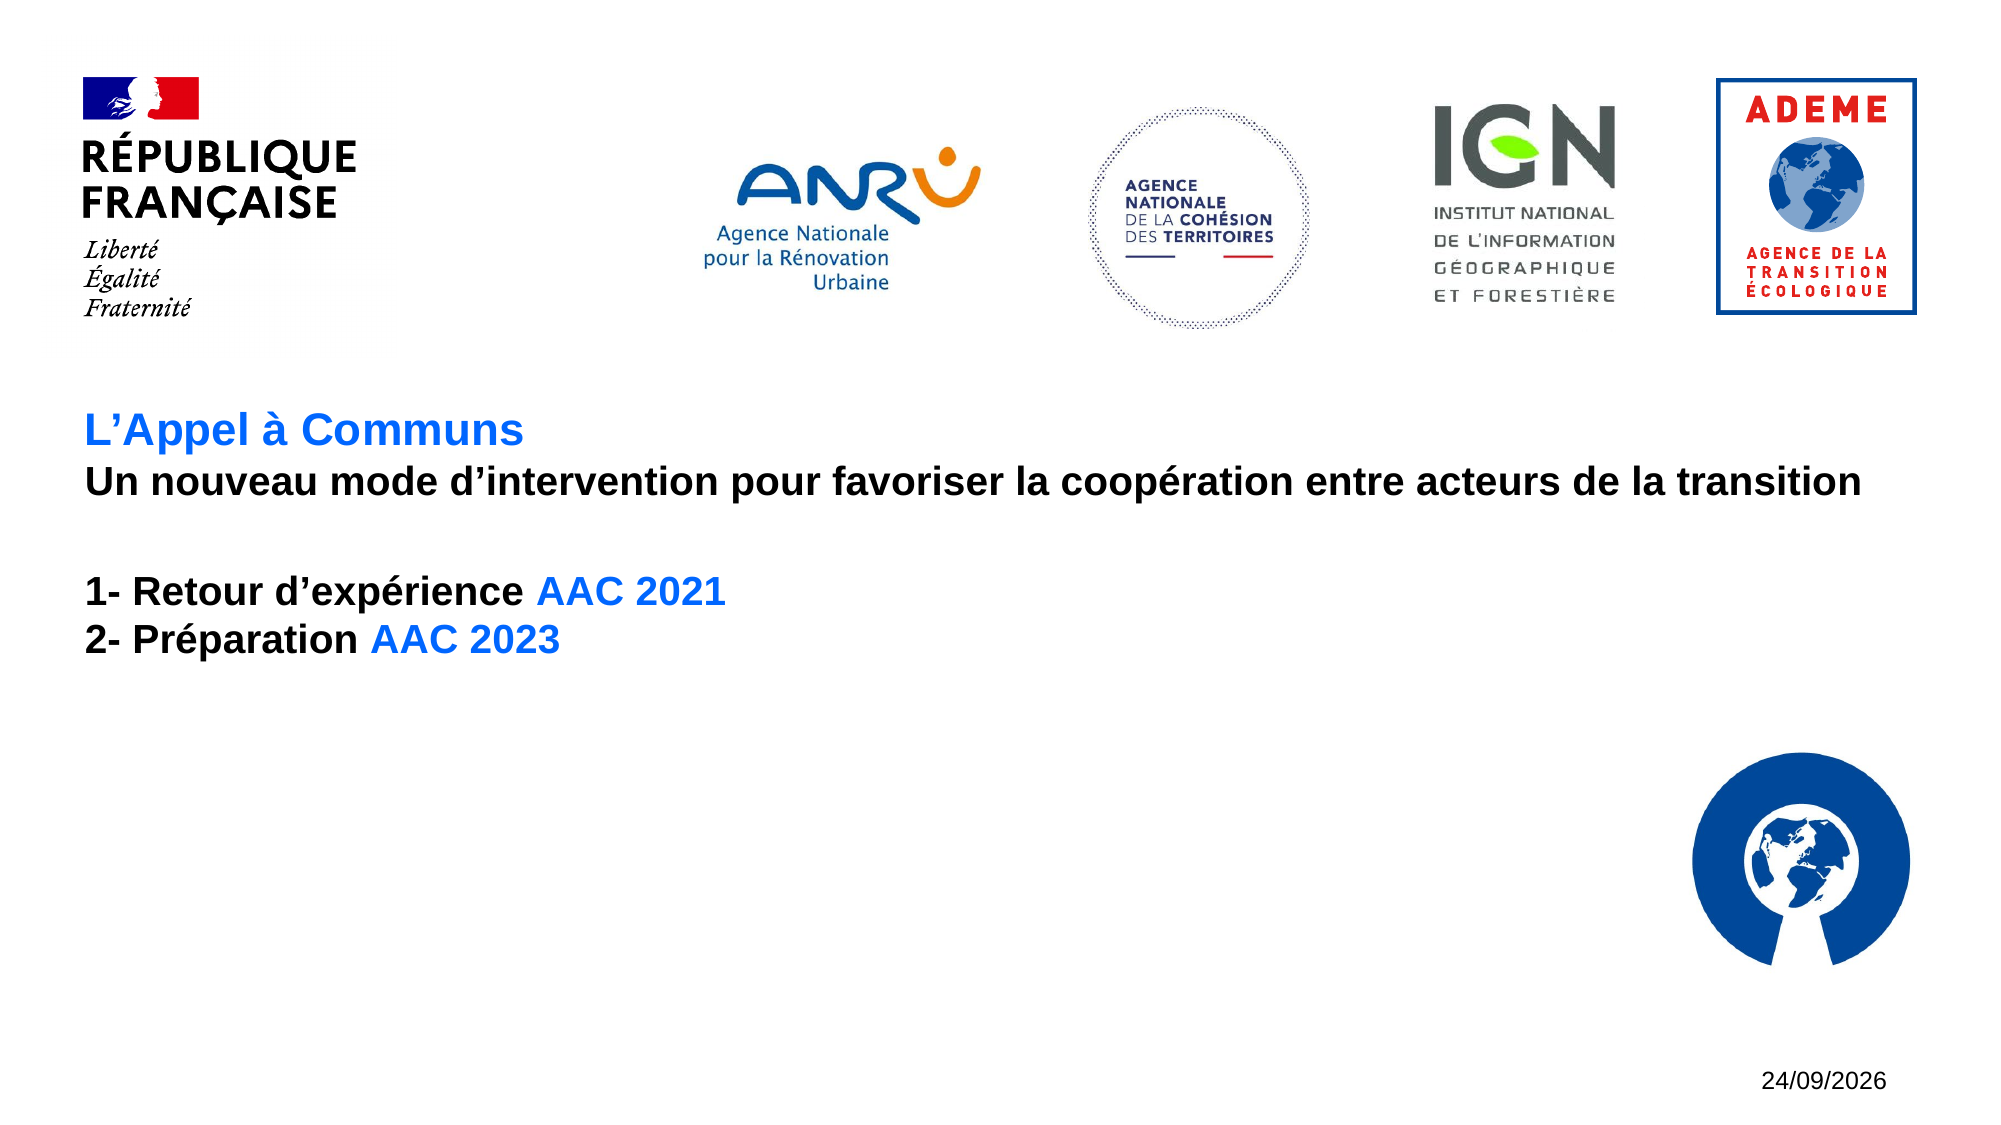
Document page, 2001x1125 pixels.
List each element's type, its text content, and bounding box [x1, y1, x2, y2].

title L’Appel à Communs Un nouveau mode d’intervention pour favoriser la coopération entre acteurs de la transition 1- Retour d’expérience AAC 2021 2- Préparation AAC 2023 [69, 392, 2000, 907]
picture [1618, 907, 2000, 1050]
picture [1088, 107, 1310, 329]
picture [692, 134, 993, 302]
text_box 16/11/2022 [1746, 1050, 1935, 1110]
picture [1404, 75, 1645, 332]
